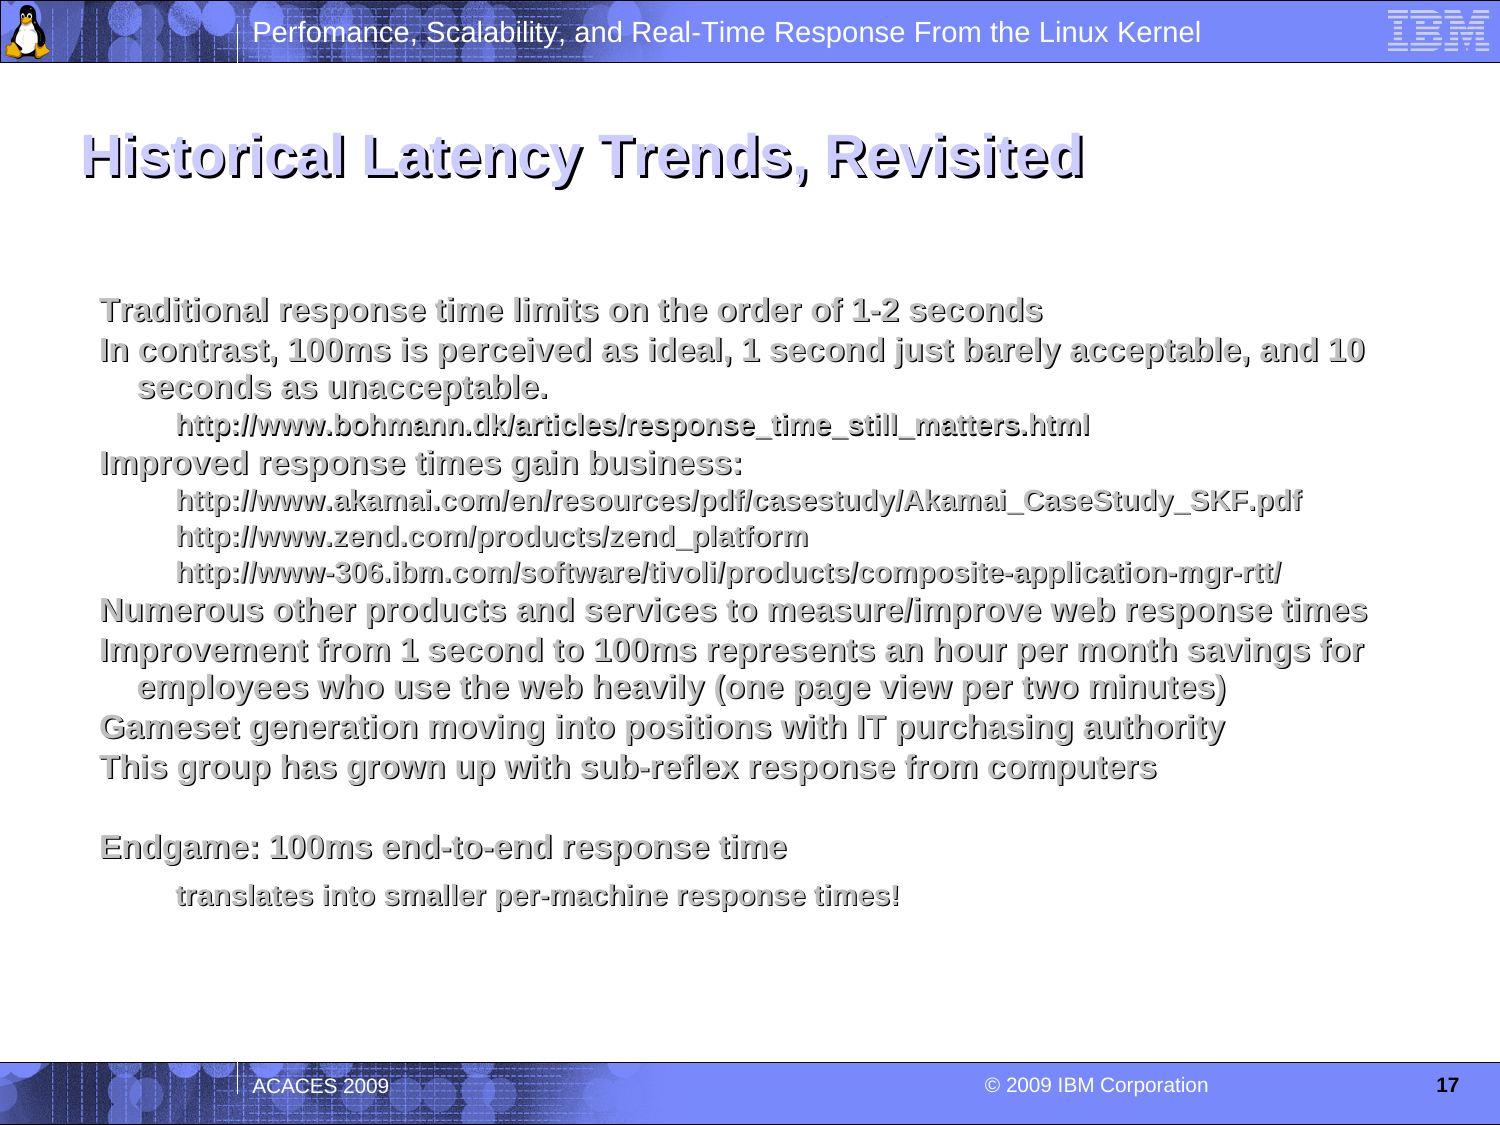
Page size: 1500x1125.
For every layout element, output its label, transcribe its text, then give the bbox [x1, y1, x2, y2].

picture [0, 1063, 1500, 1124]
title Historical Latency Trends, Revisited [79, 124, 1433, 192]
list Traditional response time limits on the order of 1-2 seconds In contrast, 100ms is perceived as ideal, 1 second just barely acceptable, and 10 seconds as unacceptable. http://www.bohmann.dk/articles/response_time_still_matters.html Improved response times gain business: http://www.akamai.com/en/resources/pdf/casestudy/Akamai_CaseStudy_SKF.pdf http://www.zend.com/products/zend_platform http://www-306.ibm.com/software/tivoli/products/composite-application-mgr-rtt/ Numerous other products and services to measure/improve web response times Improvement from 1 second to 100ms represents an hour per month savings for employees who use the web heavily (one page view per two minutes) Gameset generation moving into positions with IT purchasing authority This group has grown up with sub-reflex response from computers Endgame: 100ms end-to-end response time translates into smaller per-machine response times! [99, 291, 1389, 1022]
picture [1, 1, 1500, 62]
